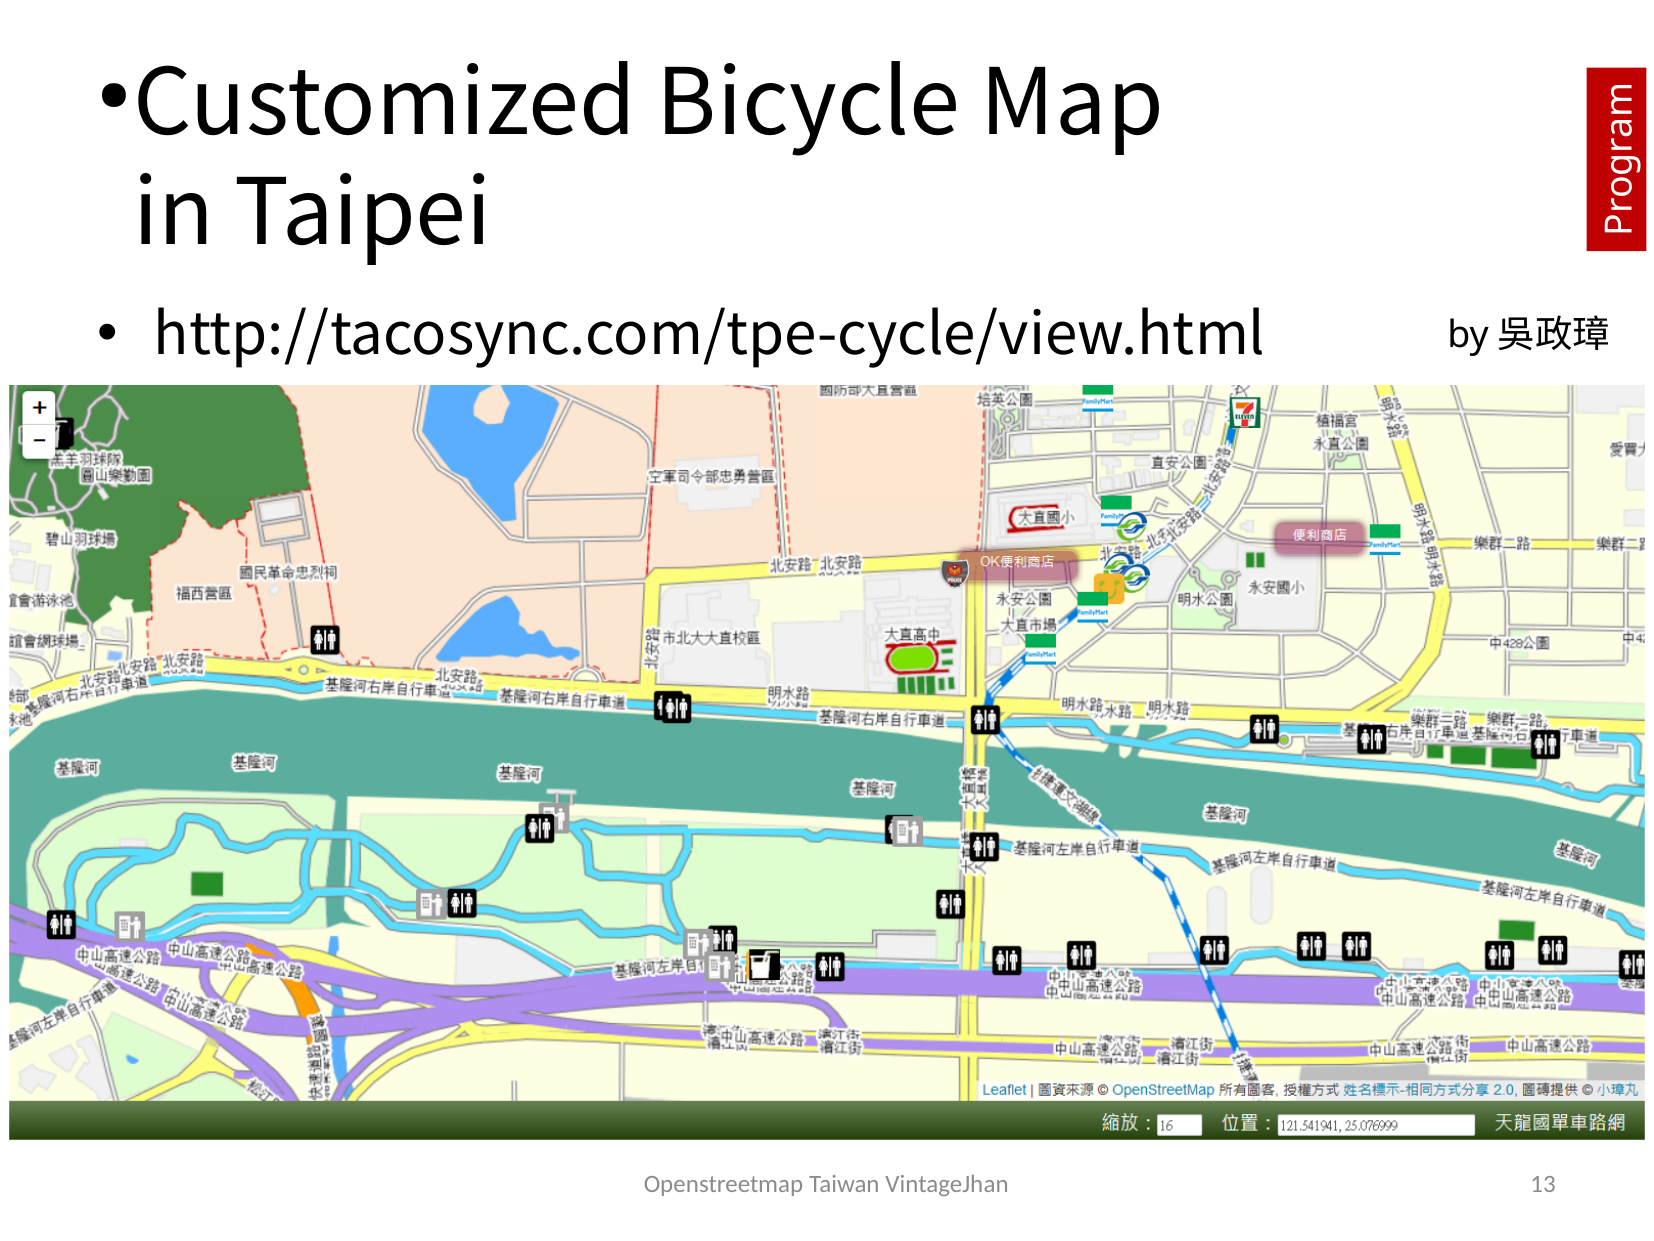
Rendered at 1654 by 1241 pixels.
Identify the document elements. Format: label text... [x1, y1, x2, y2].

slide_number <number> [1185, 1149, 1571, 1216]
footer Openstreetmap Taiwan VintageJhan [564, 1149, 1089, 1216]
list http://tacosync.com/tpe-cycle/view.html [82, 289, 1571, 385]
text_box by吳政璋 [1432, 302, 1626, 363]
title Customized Bicycle Map in Taipei [82, 49, 1571, 257]
picture [0, 385, 1654, 1149]
